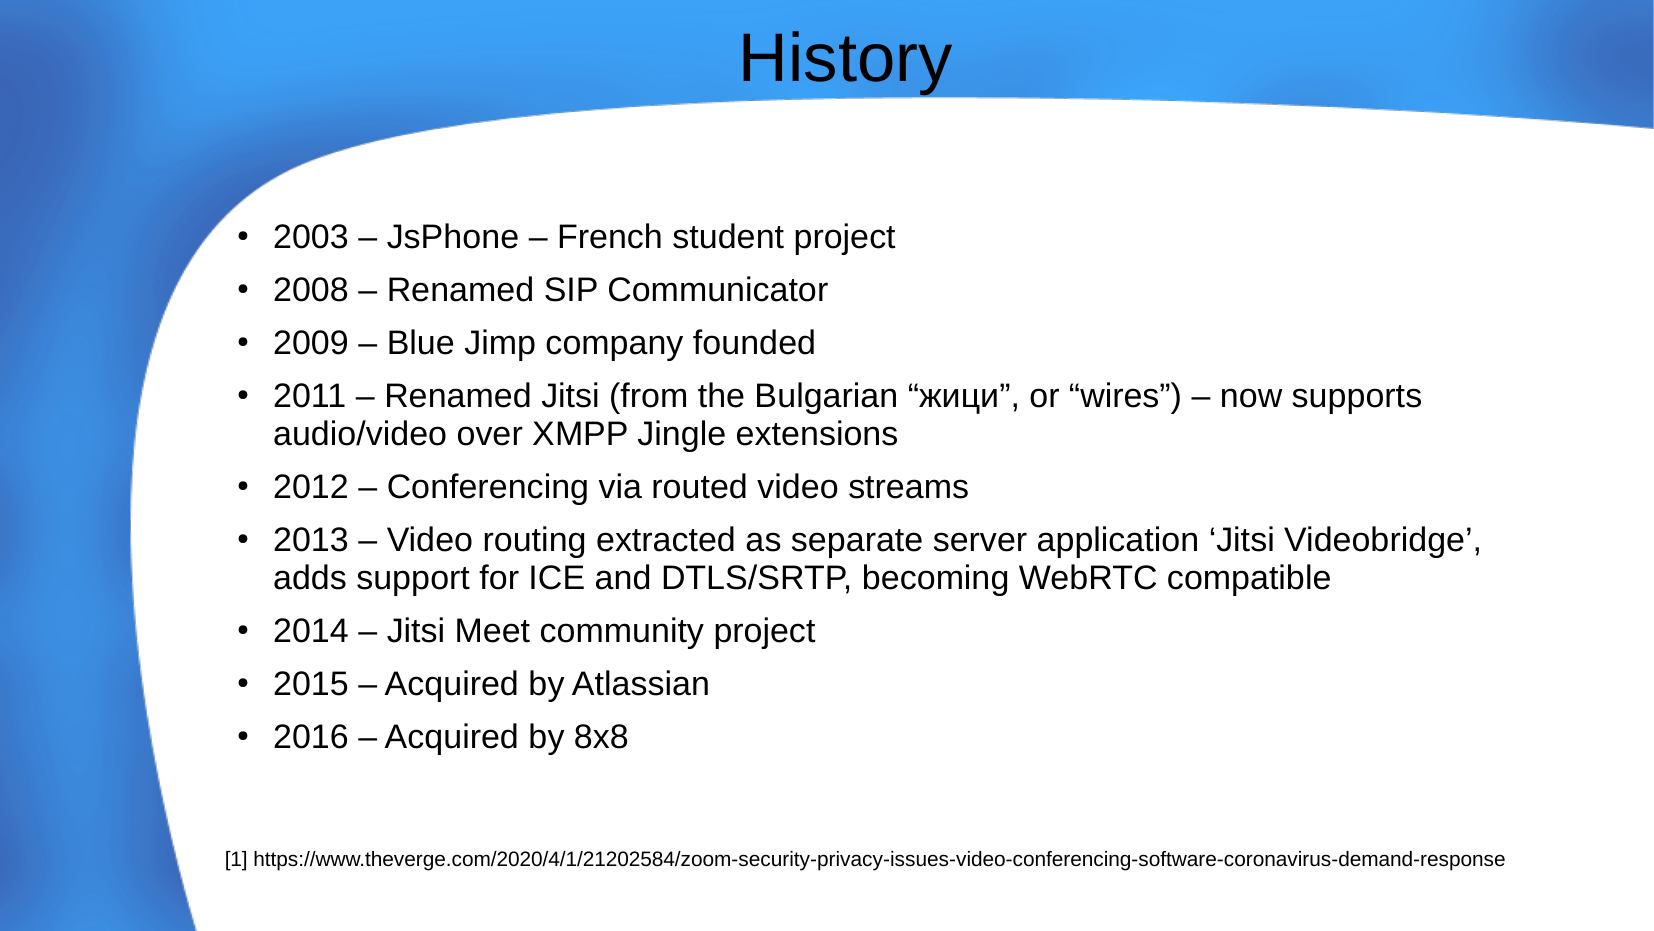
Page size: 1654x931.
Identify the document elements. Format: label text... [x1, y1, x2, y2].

picture [0, 0, 1654, 931]
list 2003 – JsPhone – French student project 2008 – Renamed SIP Communicator 2009 – Blue Jimp company founded 2011 – Renamed Jitsi (from the Bulgarian “жици”, or “wires”) – now supports audio/video over XMPP Jingle extensions 2012 – Conferencing via routed video streams 2013 – Video routing extracted as separate server application ‘Jitsi Videobridge’, adds support for ICE and DTLS/SRTP, becoming WebRTC compatible 2014 – Jitsi Meet community project 2015 – Acquired by Atlassian 2016 – Acquired by 8x8 [225, 217, 1538, 758]
title History [101, 0, 1591, 136]
text_box [1] https://www.theverge.com/2020/4/1/21202584/zoom-security-privacy-issues-video-conferencing-software-coronavirus-demand-response [210, 840, 1621, 907]
